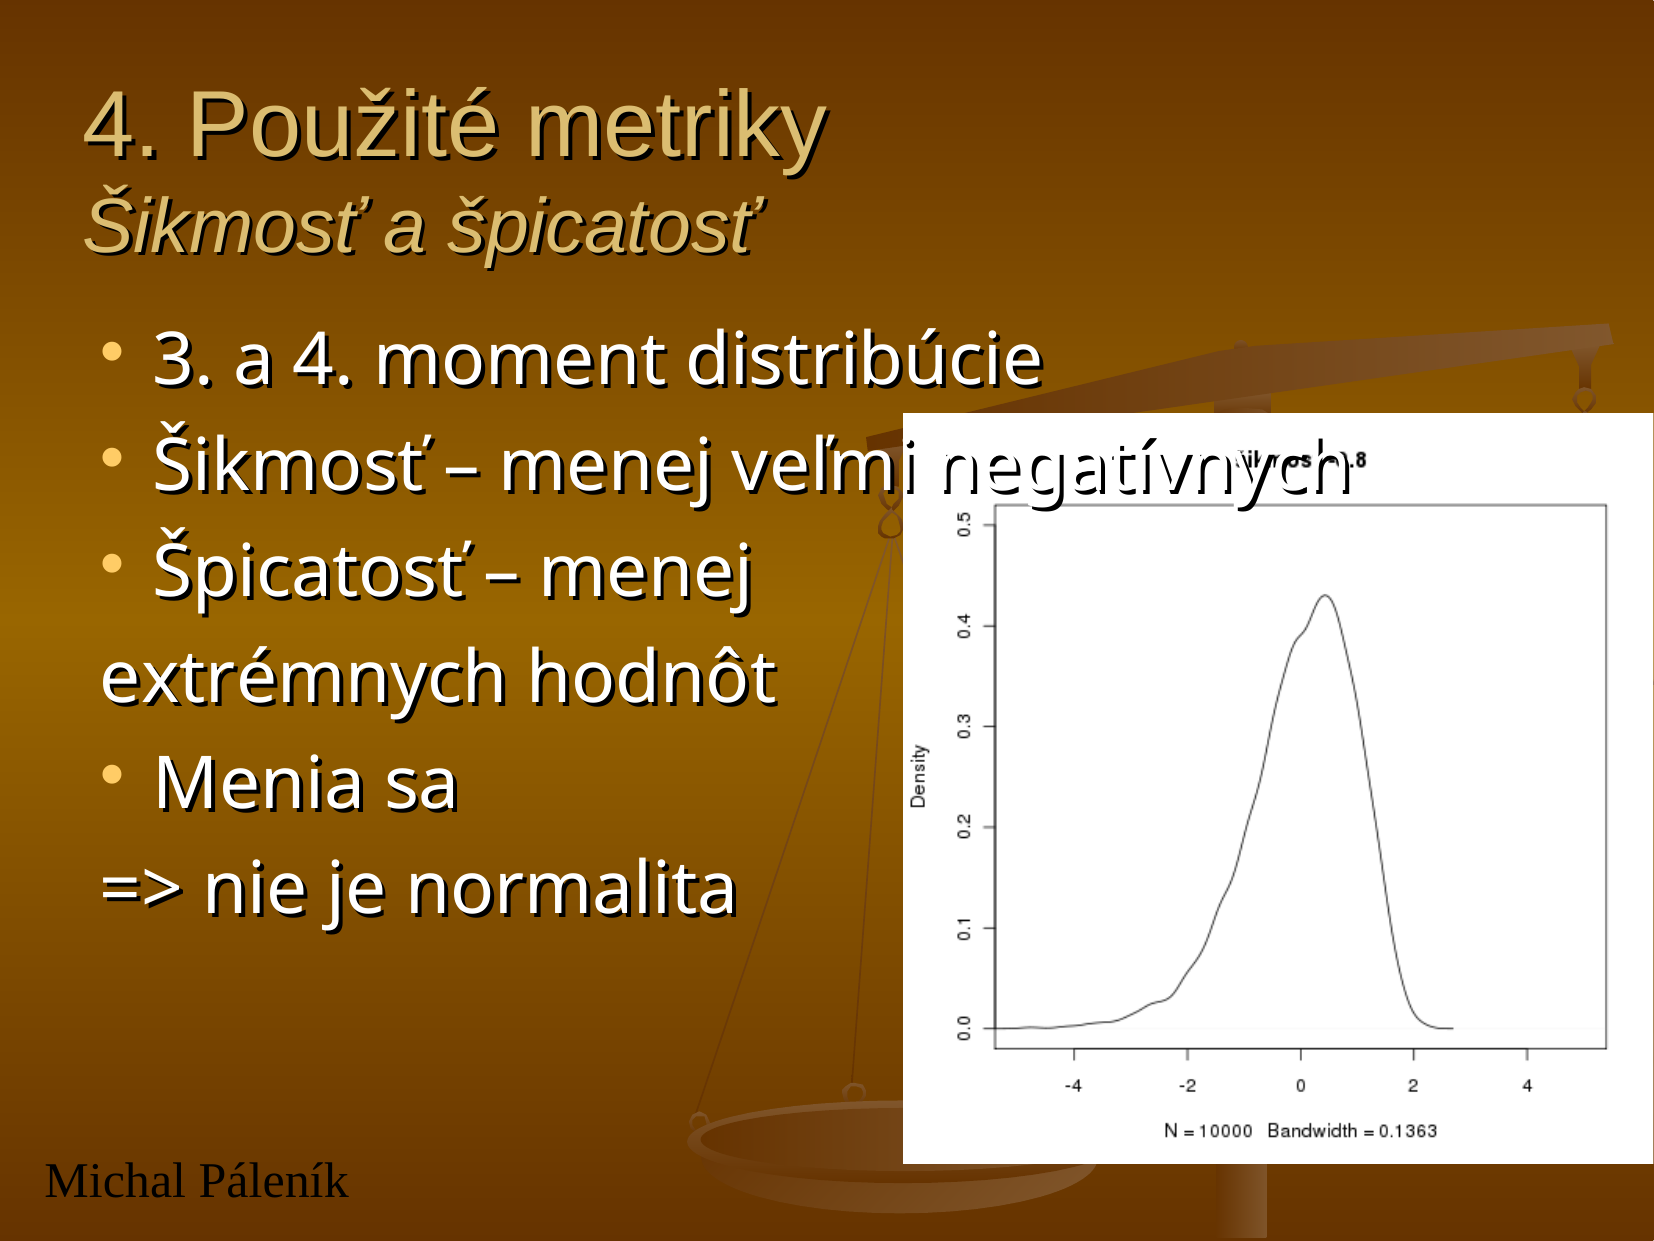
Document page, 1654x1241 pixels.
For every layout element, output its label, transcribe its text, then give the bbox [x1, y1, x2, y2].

picture [903, 413, 1654, 1164]
title 4. Použité metriky Šikmosť a špicatosť [82, 39, 1572, 268]
list 3. a 4. moment distribúcie Šikmosť – menej veľmi negatívnych Špicatosť – menej extrémnych hodnôt Menia sa => nie je normalita [82, 289, 1572, 1095]
